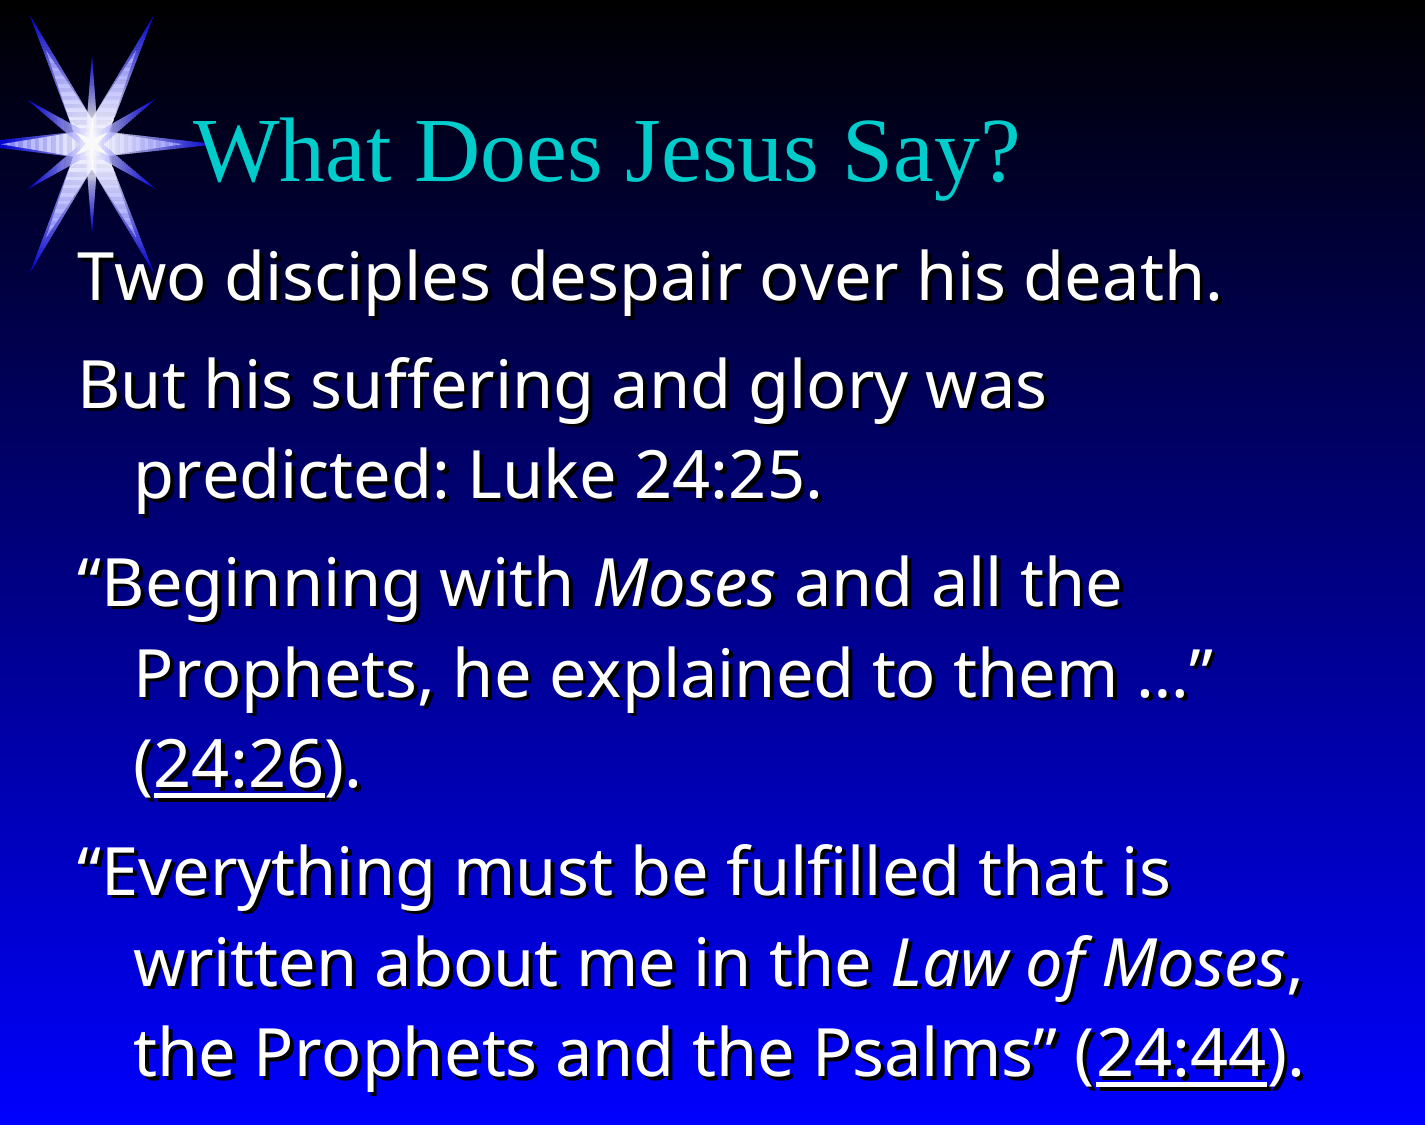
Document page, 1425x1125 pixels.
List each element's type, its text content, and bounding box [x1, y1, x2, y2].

list Two disciples despair over his death. But his suffering and glory was predicted: Luke 24:25. “Beginning with Moses and all the Prophets, he explained to them …” (24:26). “Everything must be fulfilled that is written about me in the Law of Moses, the Prophets and the Psalms” (24:44). [62, 221, 1351, 981]
title What Does Jesus Say? [178, 56, 1390, 244]
